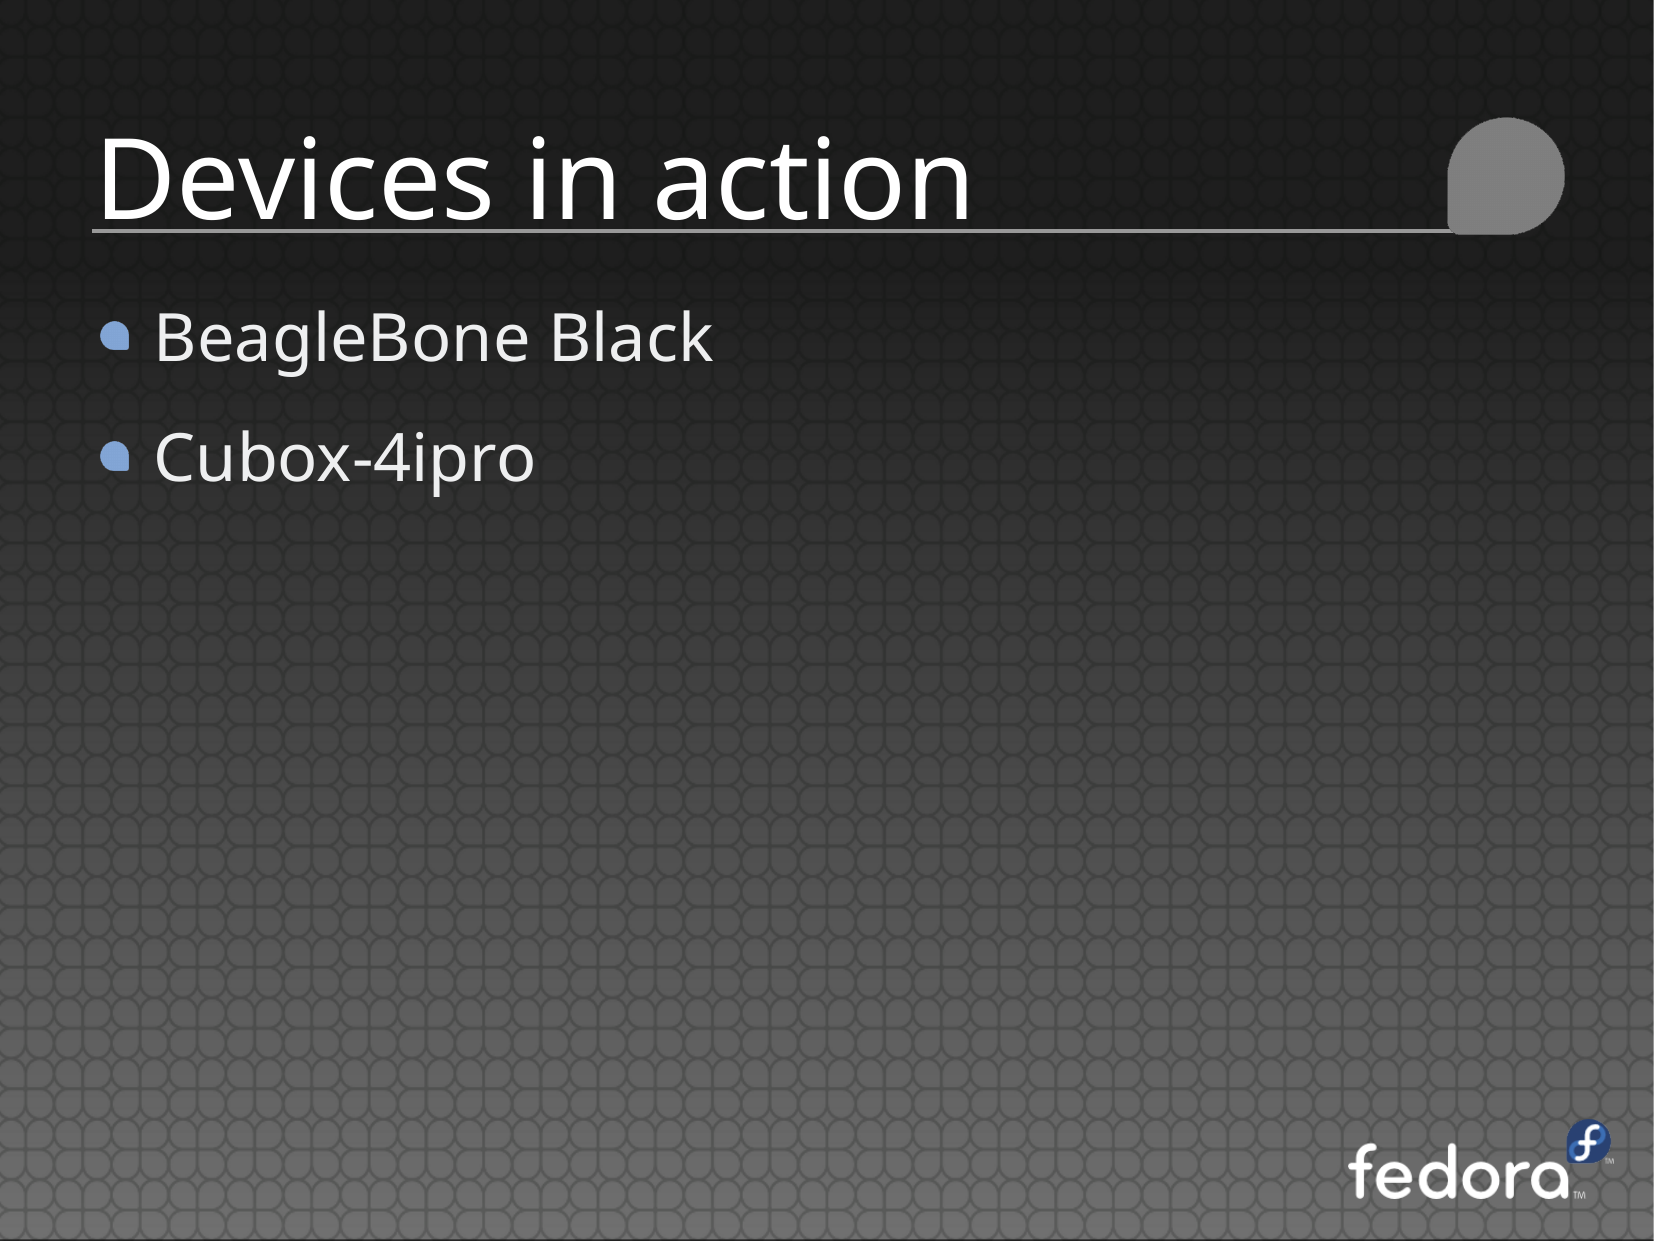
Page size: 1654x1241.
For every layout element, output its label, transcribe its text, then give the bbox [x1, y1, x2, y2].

picture [0, 0, 1654, 1241]
list BeagleBone Black Cubox-4ipro [82, 290, 1571, 1094]
title Devices in action [94, 100, 1426, 251]
